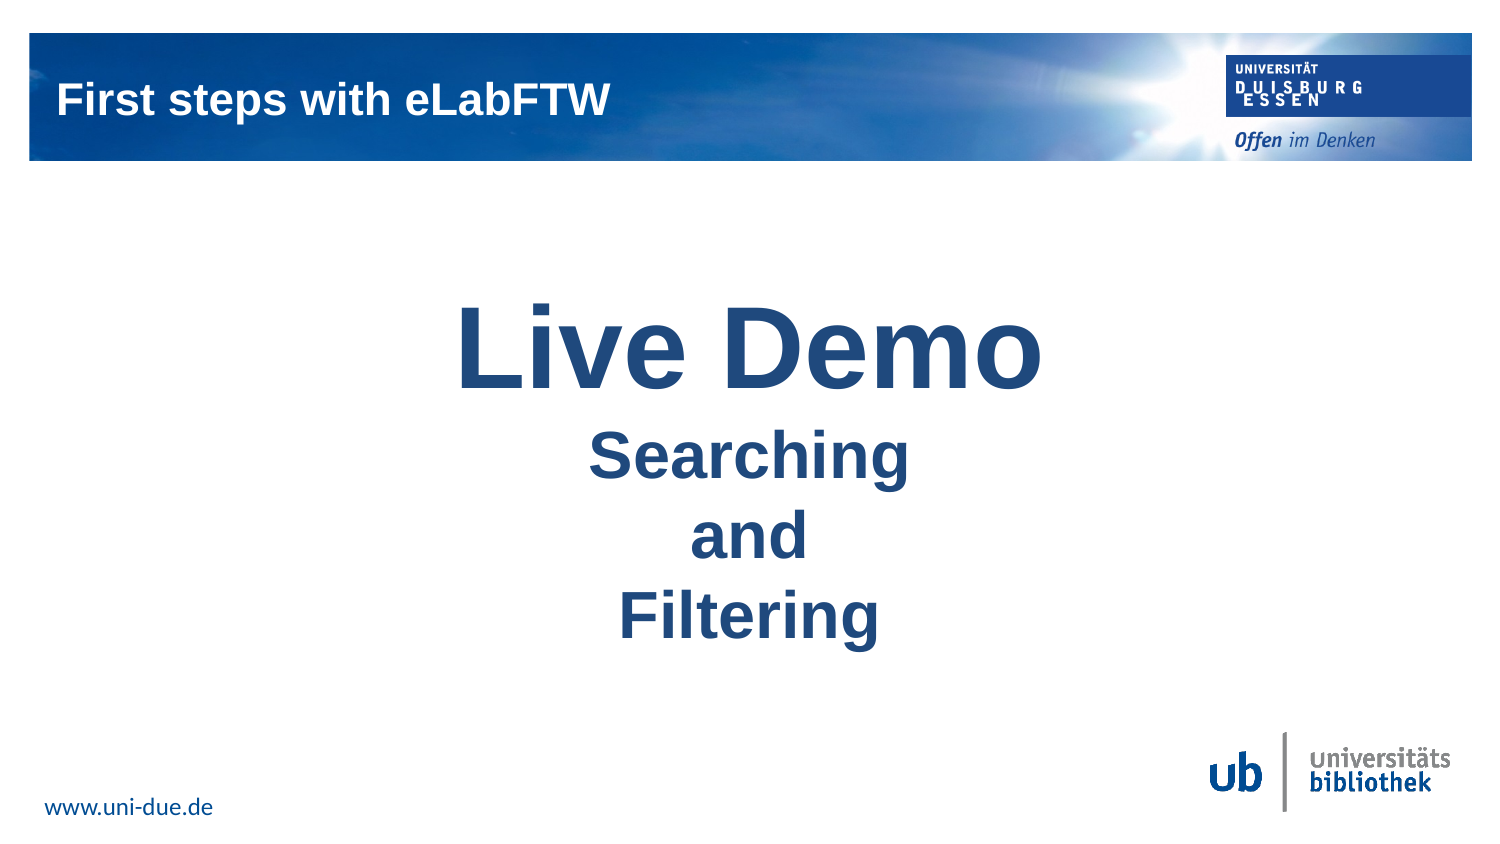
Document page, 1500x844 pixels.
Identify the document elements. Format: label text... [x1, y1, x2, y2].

picture [1210, 732, 1450, 812]
text_box www.uni-due.de [29, 782, 263, 843]
text_box Live Demo Searching and Filtering [367, 271, 1133, 573]
picture [29, 33, 1471, 161]
text_box First steps with eLabFTW [26, 43, 1161, 150]
